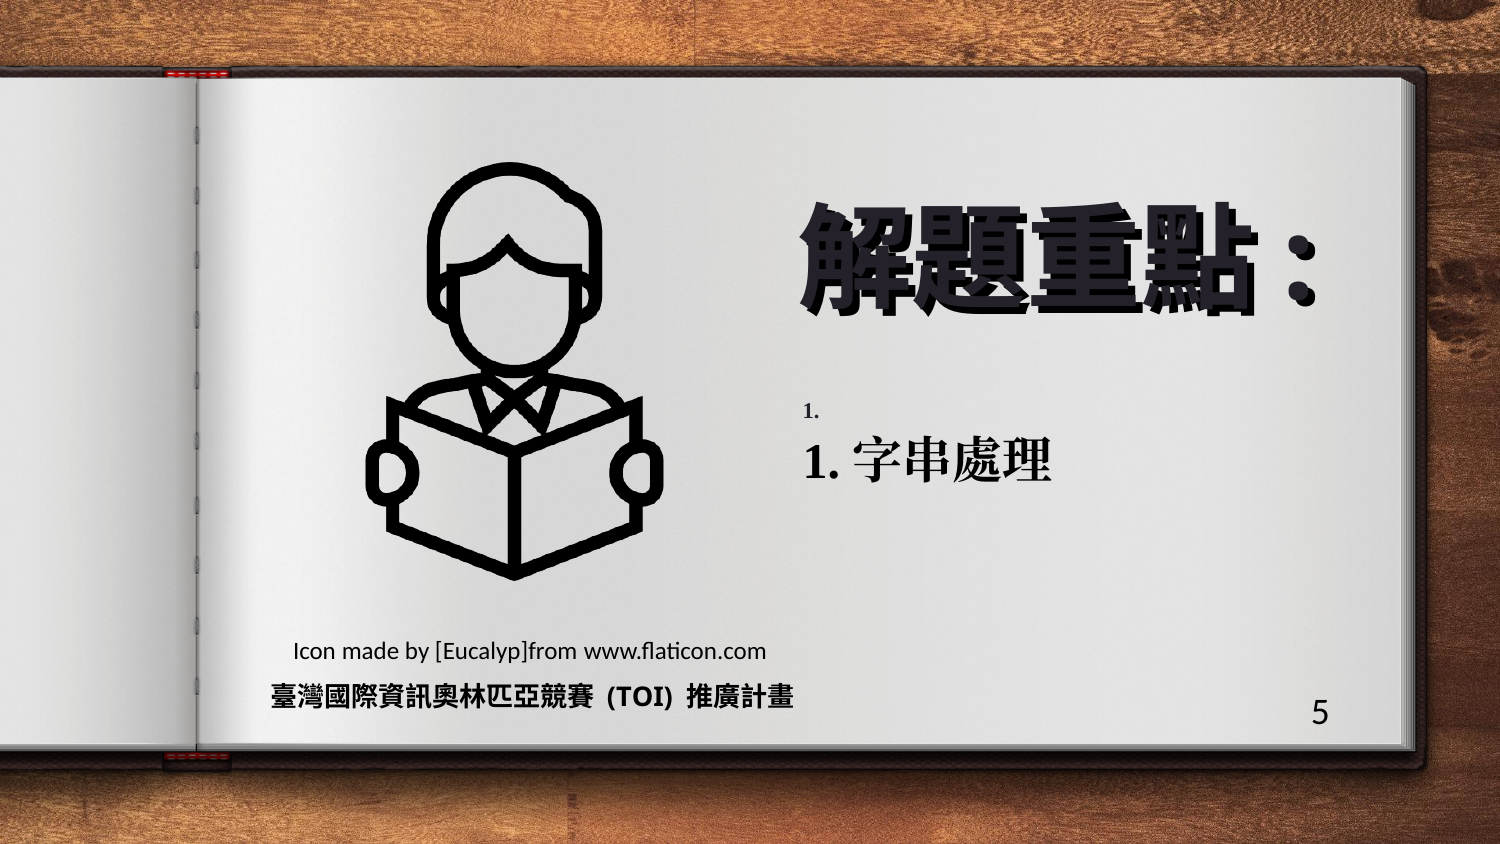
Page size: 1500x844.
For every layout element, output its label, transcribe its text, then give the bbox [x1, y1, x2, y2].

text_box [1295, 672, 1386, 737]
picture [304, 162, 724, 582]
subtitle 1.字串處理 [787, 353, 1341, 582]
text_box Icon made by [Eucalyp]from www.flaticon.com [278, 627, 867, 672]
title 解題重點: [782, 146, 1313, 338]
